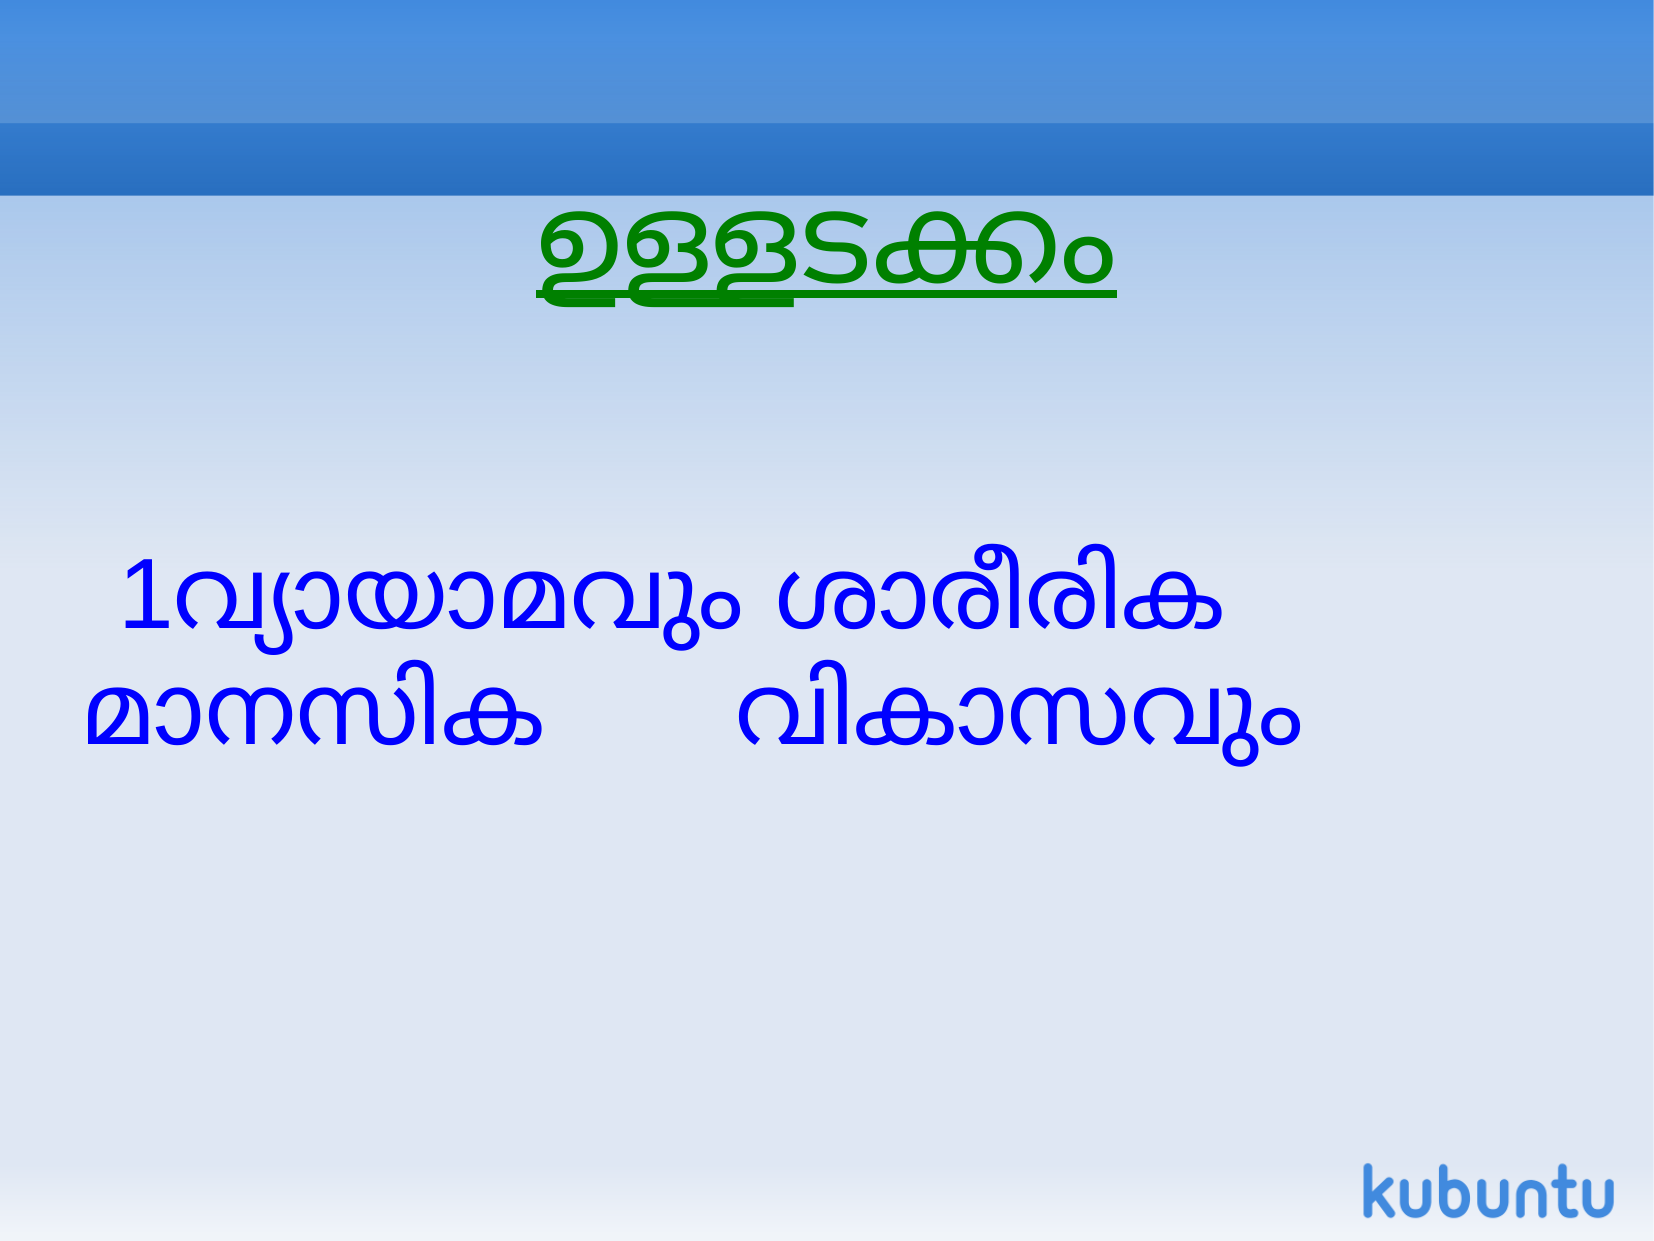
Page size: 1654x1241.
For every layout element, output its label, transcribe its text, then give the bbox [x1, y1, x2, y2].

picture [0, 0, 1654, 1241]
subtitle ഉള്ളടക്കം 1വ്യായാമവും ശാരീരിക മാനസിക വികാസവും [82, 56, 1571, 1102]
